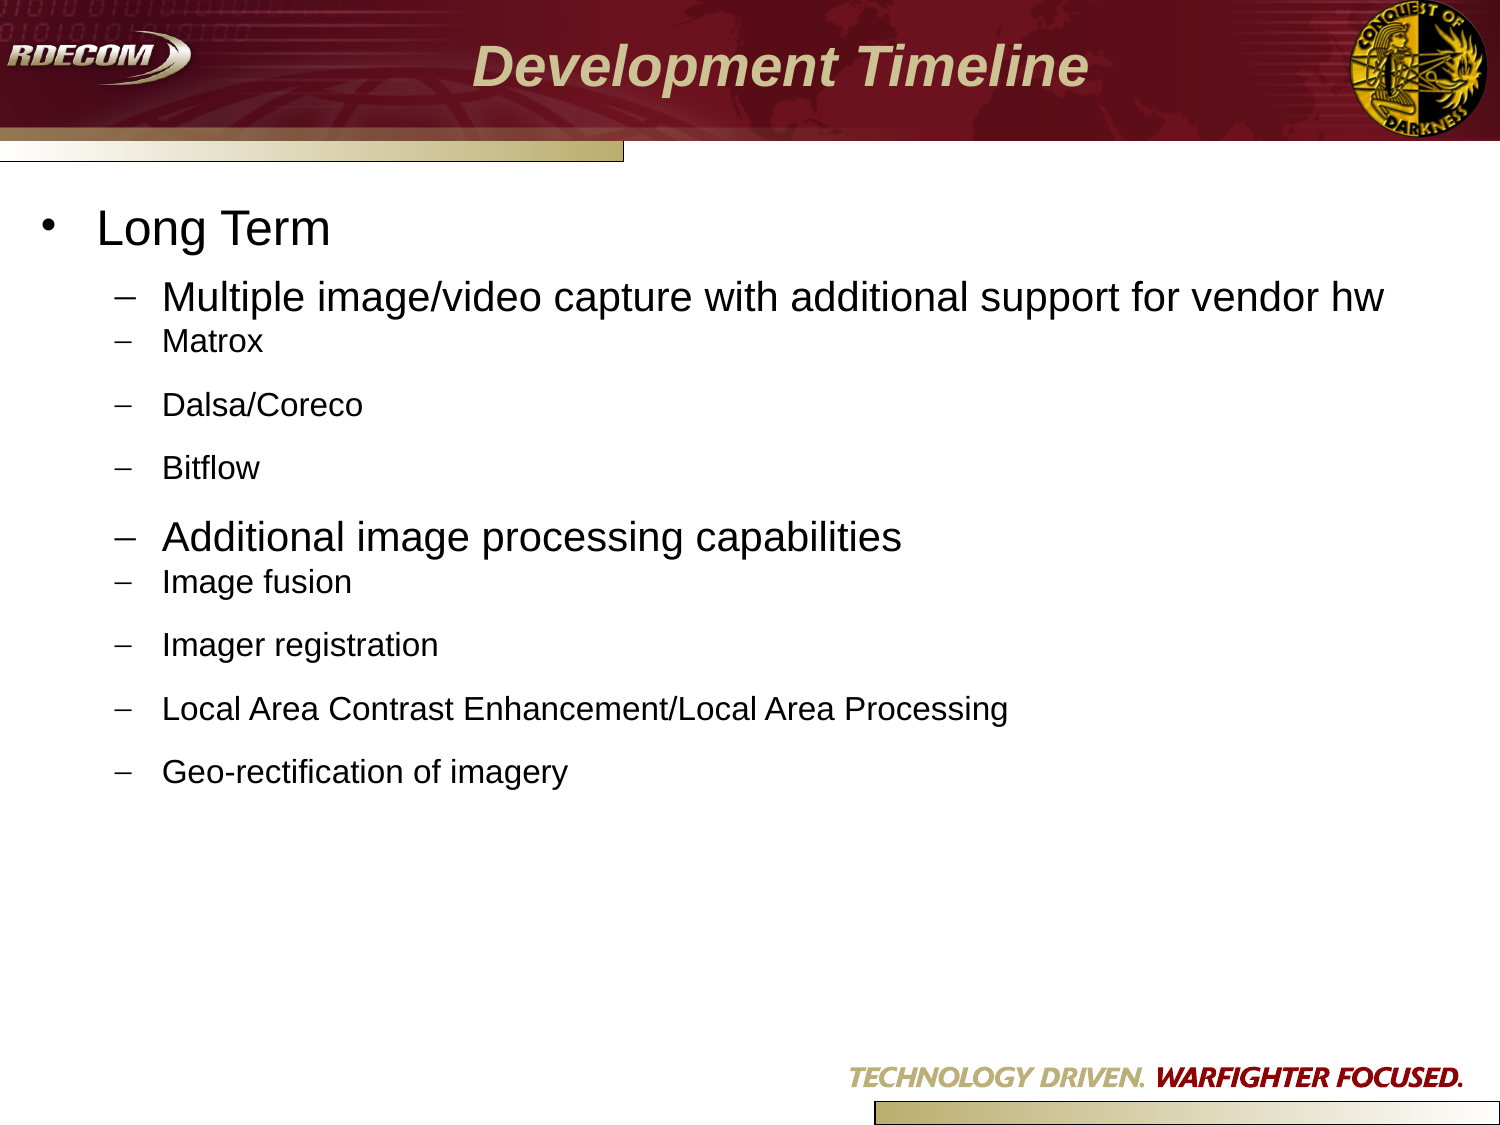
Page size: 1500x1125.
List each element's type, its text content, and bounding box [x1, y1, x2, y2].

picture [0, 0, 1500, 141]
title Development Timeline [237, 0, 1325, 138]
list Long Term Multiple image/video capture with additional support for vendor hw Matrox Dalsa/Coreco Bitflow Additional image processing capabilities Image fusion Imager registration Local Area Contrast Enhancement/Local Area Processing Geo-rectification of imagery [24, 187, 1425, 930]
